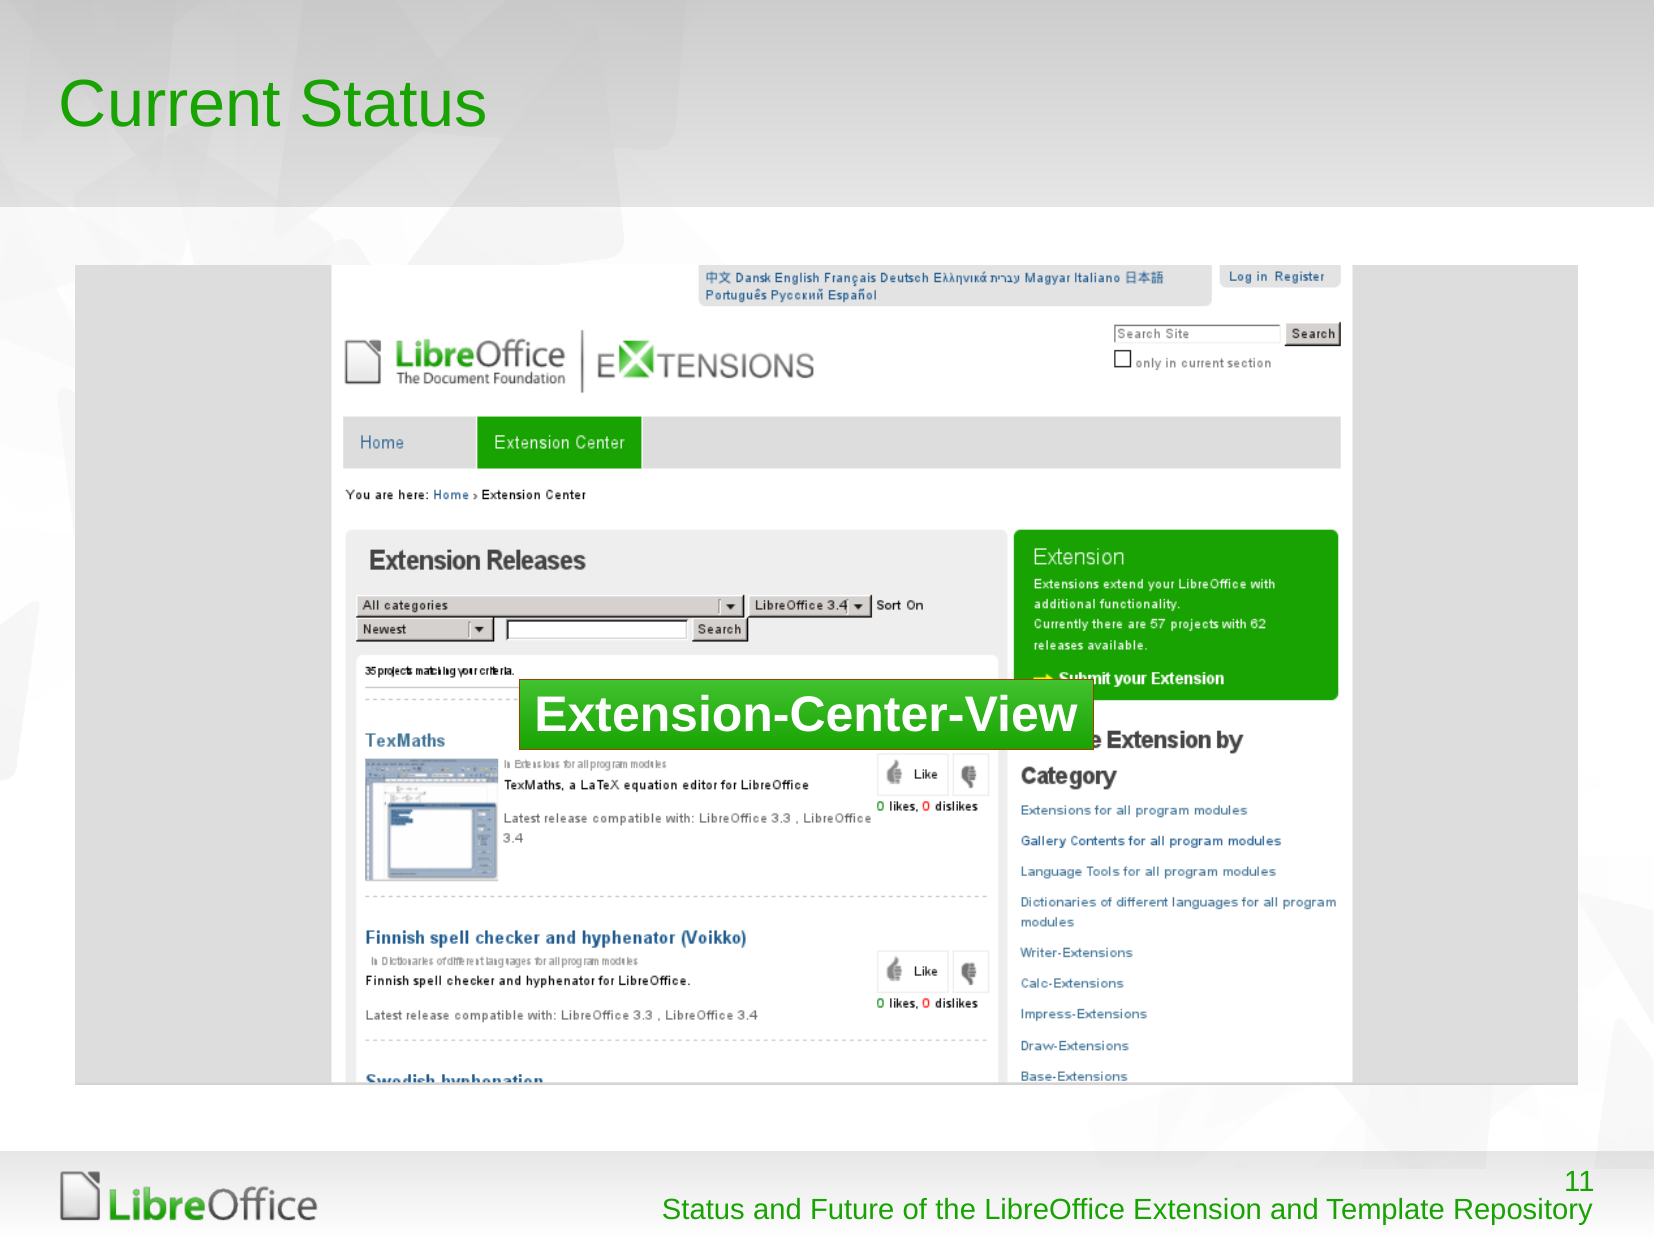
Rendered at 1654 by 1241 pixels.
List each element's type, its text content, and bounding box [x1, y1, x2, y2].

text_box Extension-Center-View [519, 679, 1093, 750]
picture [41, 1152, 337, 1240]
picture [0, 0, 1654, 1169]
title Current Status [59, 29, 1595, 178]
